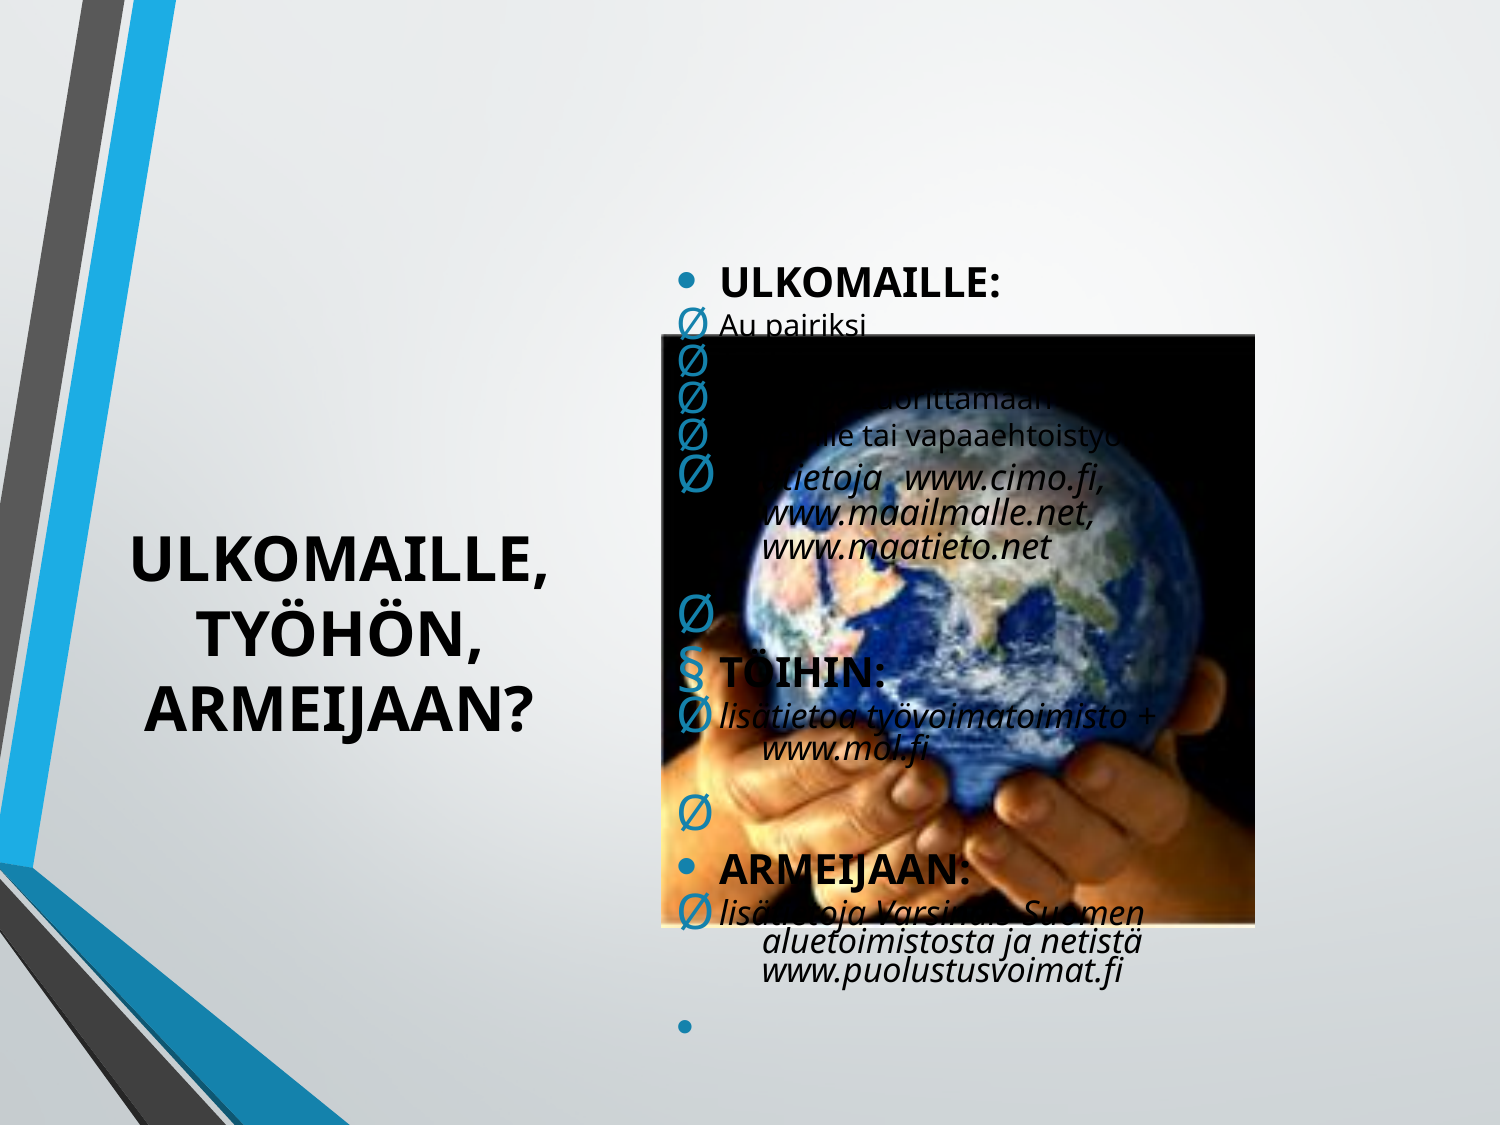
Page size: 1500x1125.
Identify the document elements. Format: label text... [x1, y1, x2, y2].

title ULKOMAILLE, TYÖHÖN, ARMEIJAAN? [99, 46, 1327, 235]
list ULKOMAILLE: Au pairiksi Työhön Tutkintoa suorittamaan Työleirille tai vapaaehtoistyöhön Lisätietoja www.cimo.fi, www.maailmalle.net, www.maatieto.net TÖIHIN: lisätietoa työvoimatoimisto + www.mol.fi ARMEIJAAN: lisätietoja Varsinais-Suomen aluetoimistosta ja netistä www.puolustusvoimat.fi [466, 262, 1306, 1001]
picture [80, 350, 420, 719]
